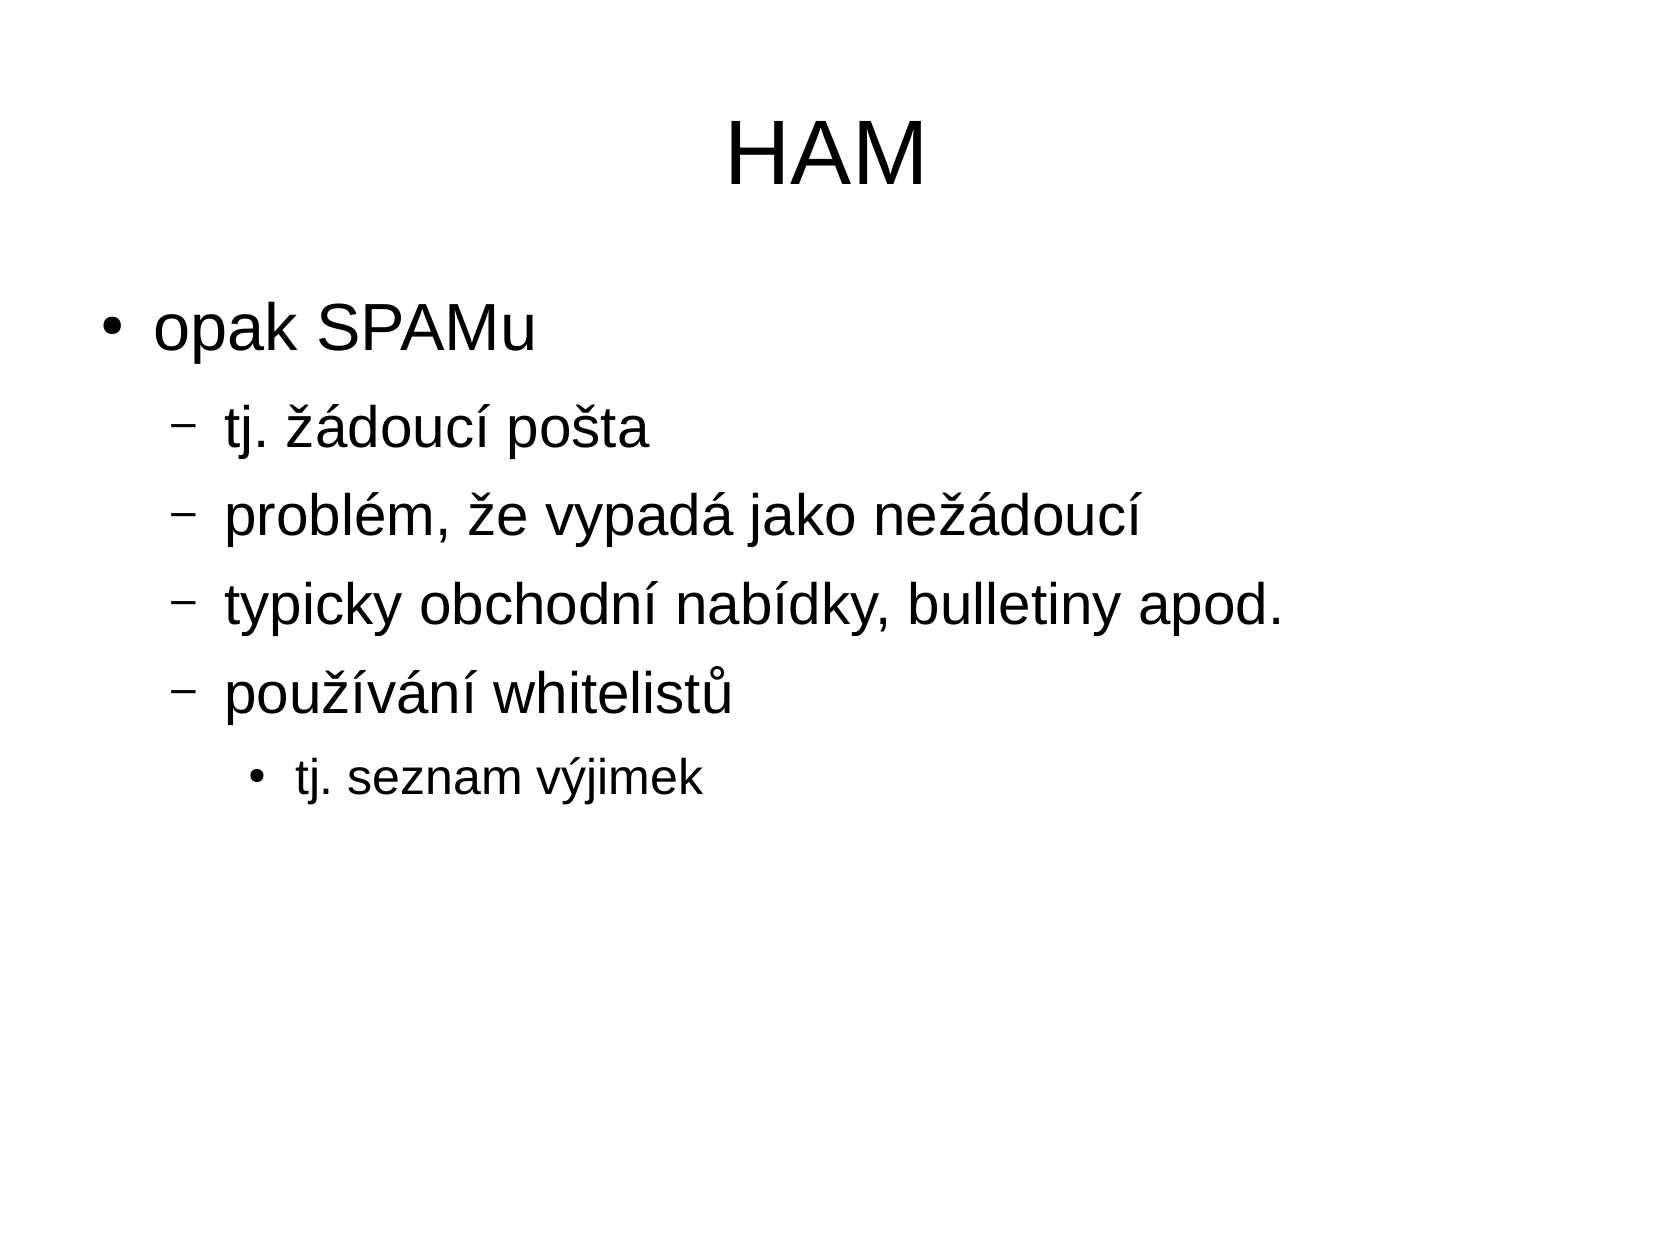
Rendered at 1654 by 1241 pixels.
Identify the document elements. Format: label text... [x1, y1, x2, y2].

title HAM [82, 49, 1571, 257]
list opak SPAMu tj. žádoucí pošta problém, že vypadá jako nežádoucí typicky obchodní nabídky, bulletiny apod. používání whitelistů tj. seznam výjimek [82, 290, 1571, 1109]
